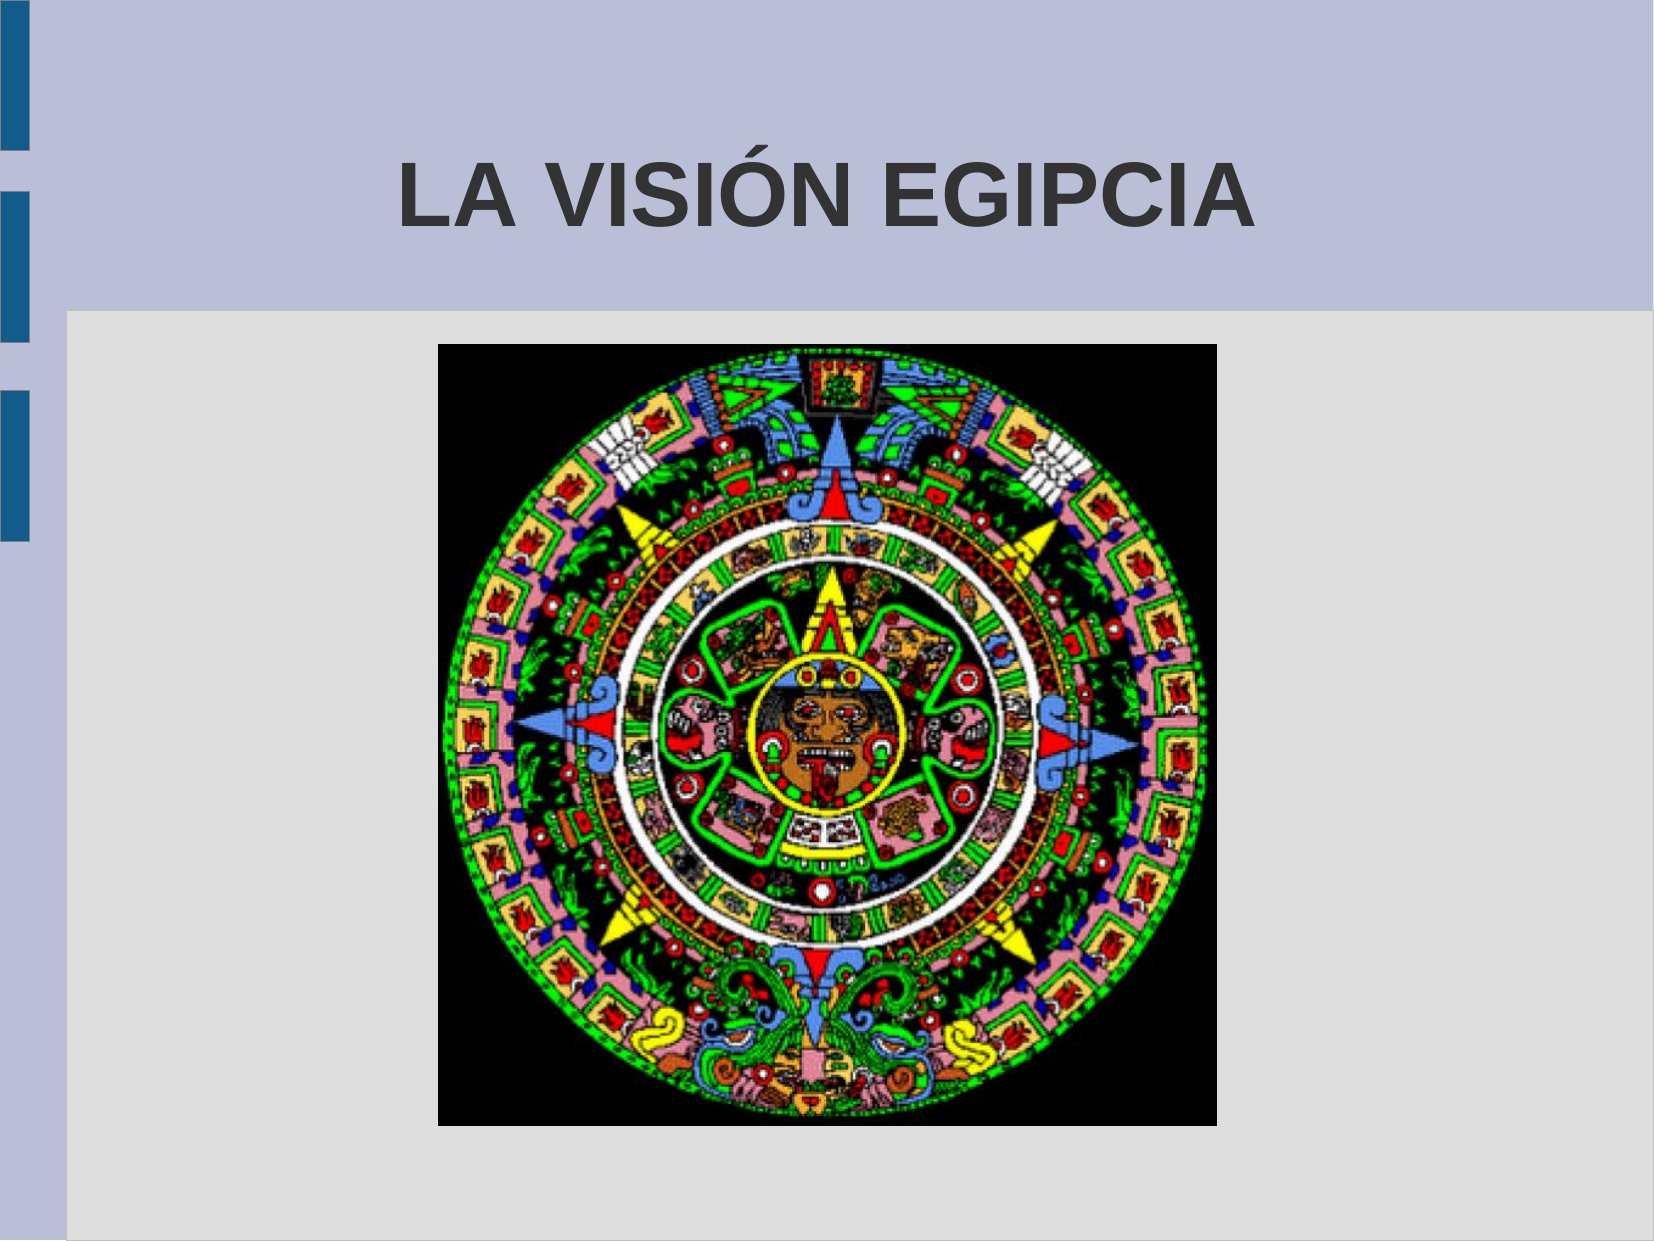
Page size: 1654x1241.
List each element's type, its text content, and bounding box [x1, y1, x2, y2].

title LA VISIÓN EGIPCIA [121, 91, 1534, 299]
picture [438, 344, 1217, 1126]
